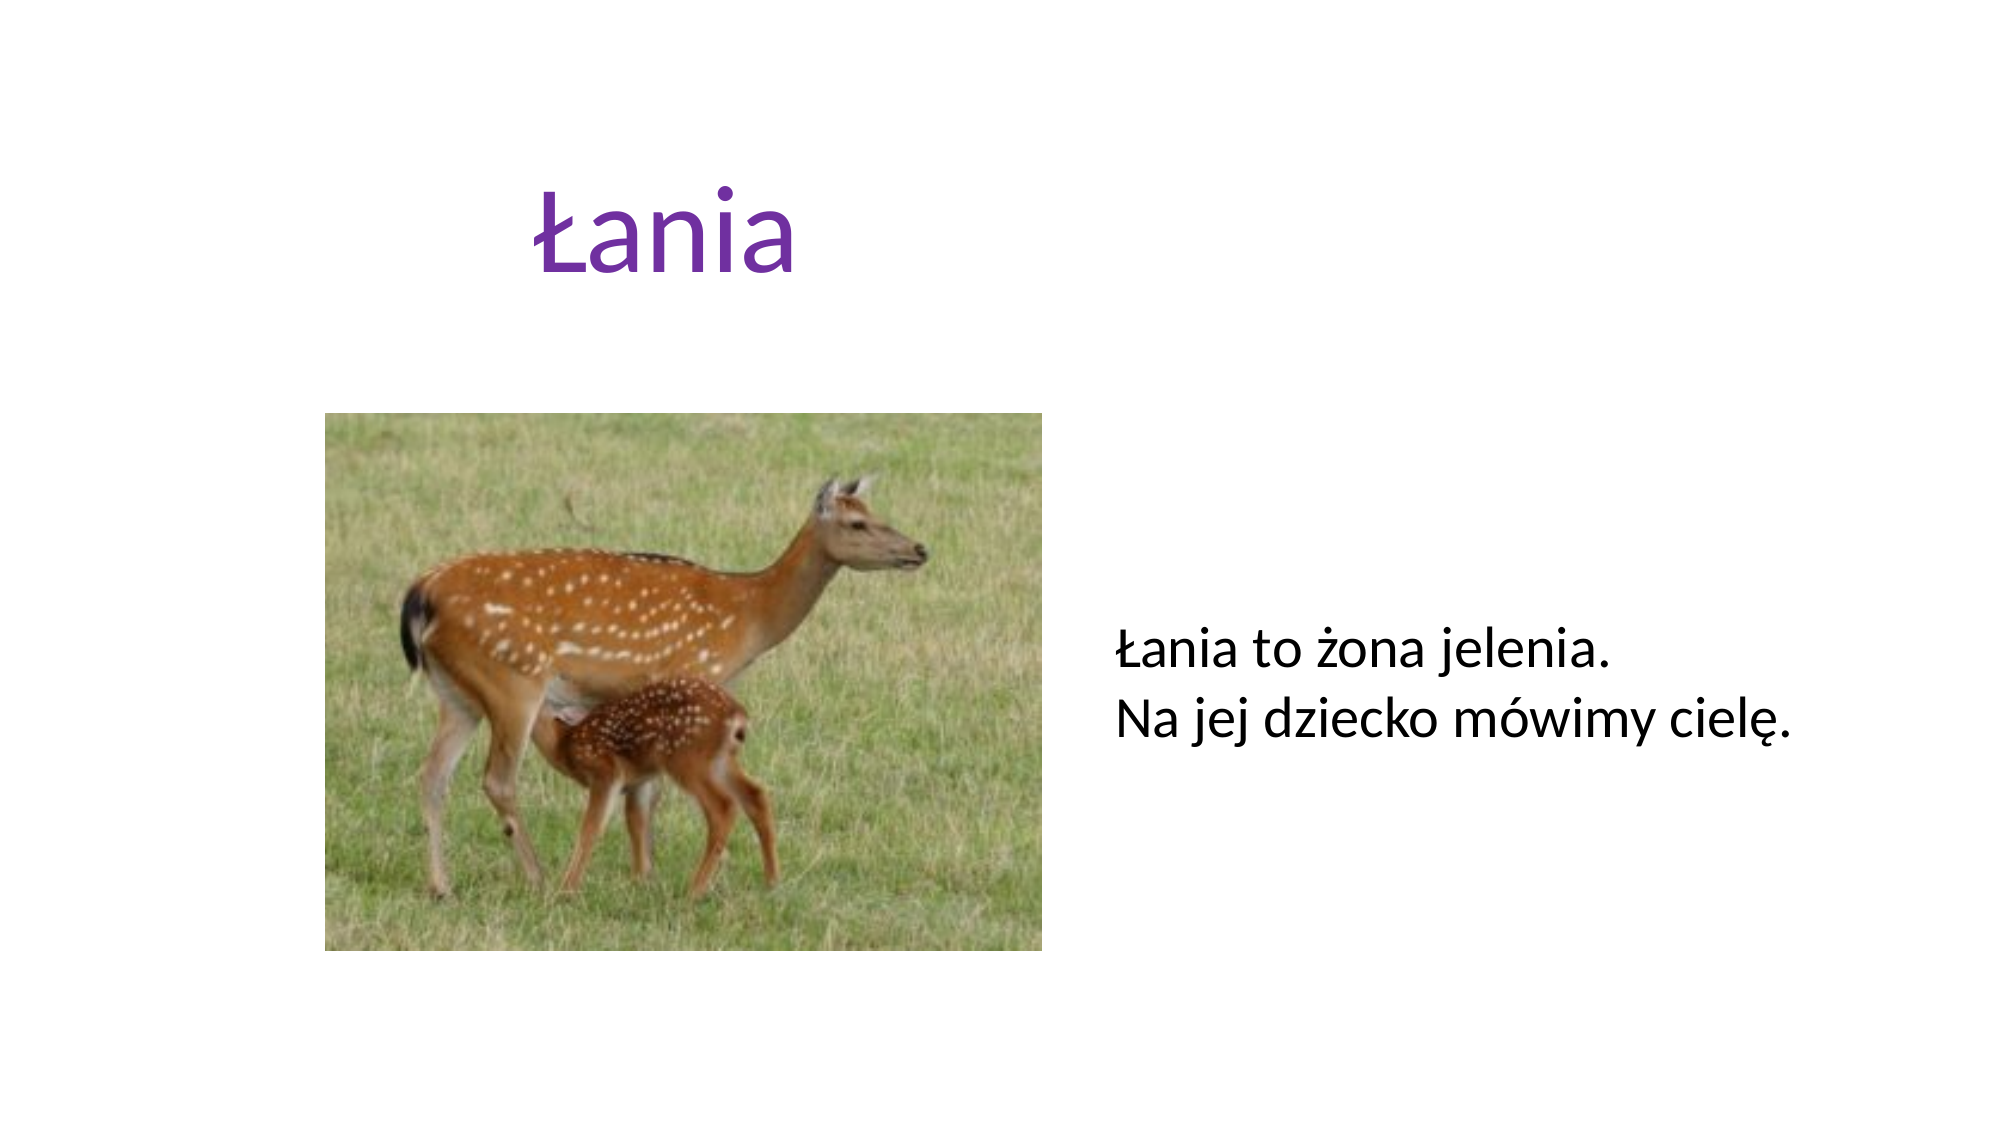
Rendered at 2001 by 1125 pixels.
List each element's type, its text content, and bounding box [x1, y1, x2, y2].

text_box Łania to żona jelenia. Na jej dziecko mówimy cielę. [1100, 601, 1825, 758]
picture [325, 413, 1042, 951]
text_box Łania [517, 140, 850, 307]
